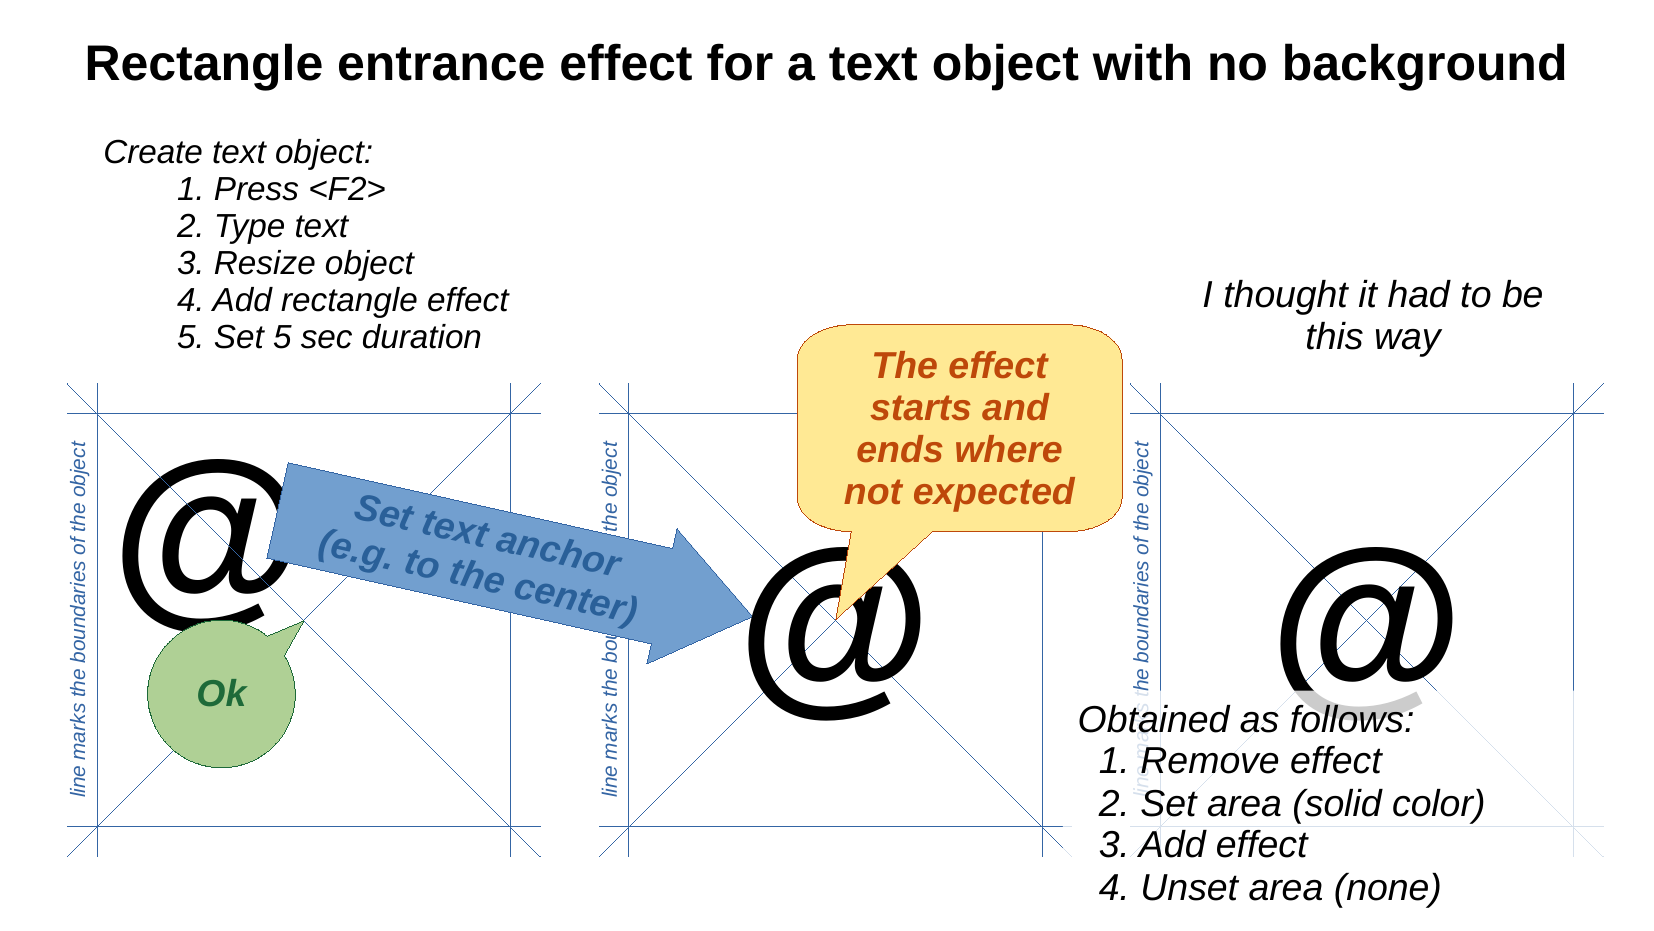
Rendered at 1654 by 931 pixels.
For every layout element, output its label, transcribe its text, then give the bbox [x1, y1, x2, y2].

text_box Ok [147, 620, 304, 768]
text_box @ [1160, 413, 1574, 690]
text_box The effect starts and ends where not expected [797, 324, 1123, 620]
text_box Set text anchor (e.g. to the center) [266, 462, 628, 639]
text_box line marks the boundaries of the object [59, 413, 98, 827]
text_box @ [98, 414, 510, 826]
text_box Create text object: 1. Press <F2> 2. Type text 3. Resize object 4. Add rectangle effect 5. Set 5 sec duration [88, 126, 525, 364]
text_box line marks the boundaries of the object [590, 413, 628, 538]
text_box I thought it had to be this way [1181, 265, 1565, 365]
text_box line marks the boundaries of the object [590, 631, 628, 827]
text_box line marks the boundaries of the object [1122, 413, 1160, 690]
text_box Obtained as follows: 1. Remove effect 2. Set area (solid color) 3. Add effect 4. Unset area (none) [1062, 690, 1645, 916]
text_box @ [628, 413, 1043, 827]
text_box Rectangle entrance effect for a text object with no background [29, 0, 1625, 127]
